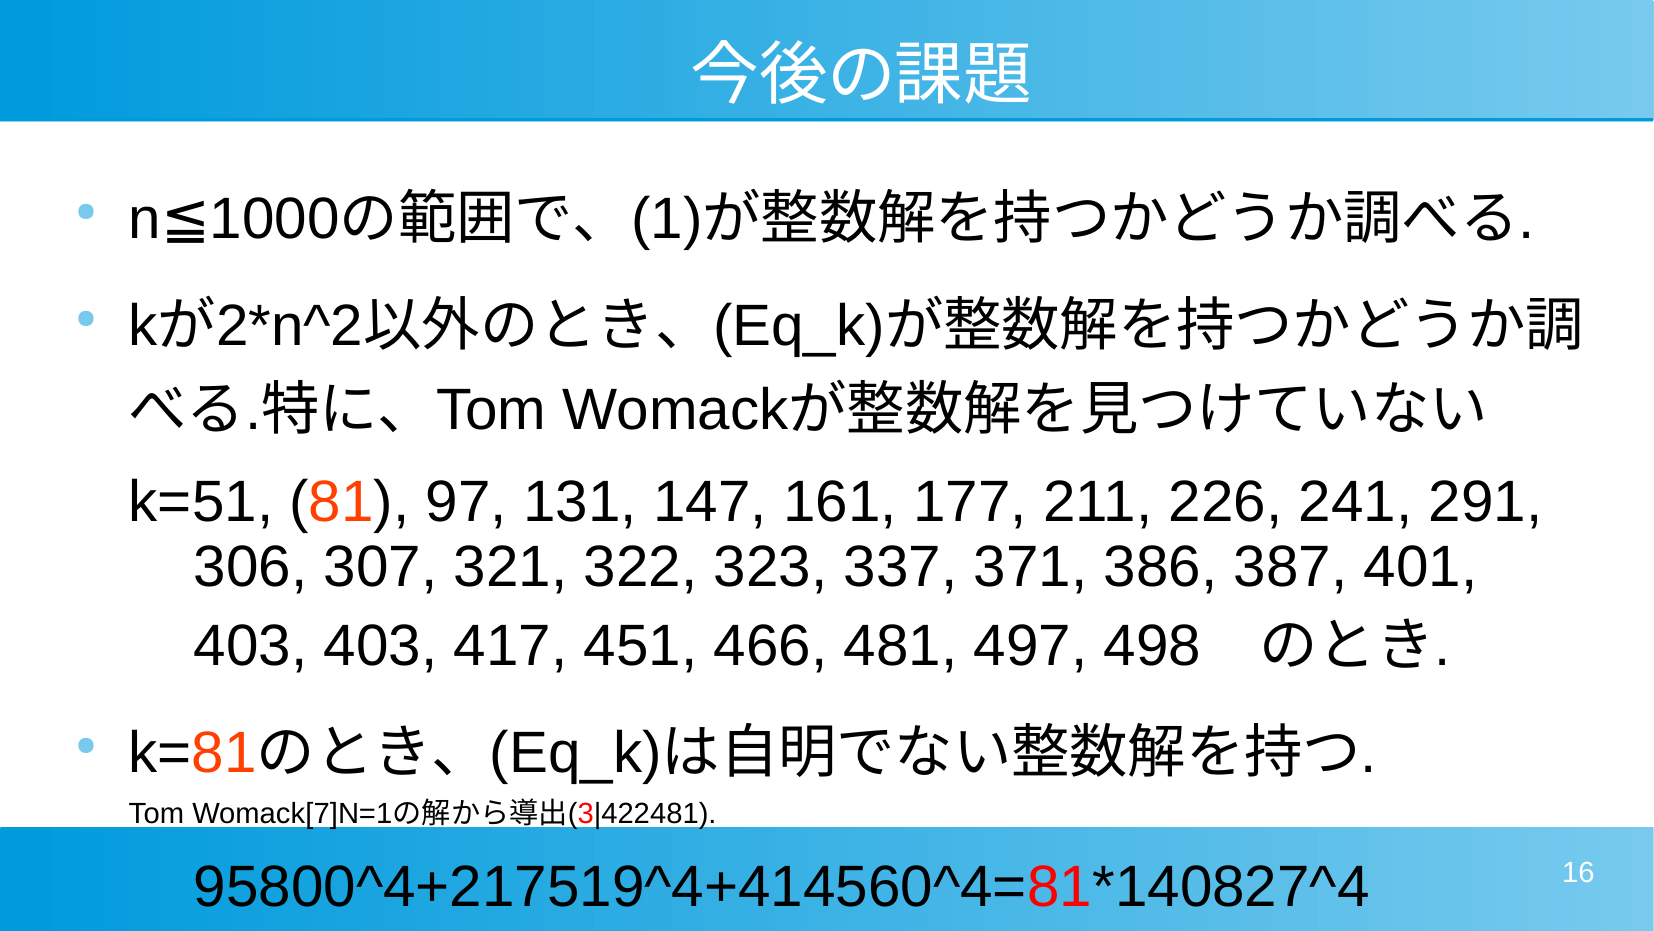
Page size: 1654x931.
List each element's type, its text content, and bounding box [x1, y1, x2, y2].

title 今後の課題 [59, 29, 1595, 108]
list n≦1000の範囲で、(1)が整数解を持つかどうか調べる. kが2*n^2以外のとき、(Eq_k)が整数解を持つかどうか調べる.特に、Tom Womackが整数解を見つけていない k=51, (81), 97, 131, 147, 161, 177, 211, 226, 241, 291, 306, 307, 321, 322, 323, 337, 371, 386, 387, 401, 403, 403, 417, 451, 466, 481, 497, 498 のとき. k=81のとき、(Eq_k)は自明でない整数解を持つ. Tom Womack[7]N=1の解から導出(3|422481). 95800^4+217519^4+414560^4=81*140827^4 [57, 135, 1594, 827]
